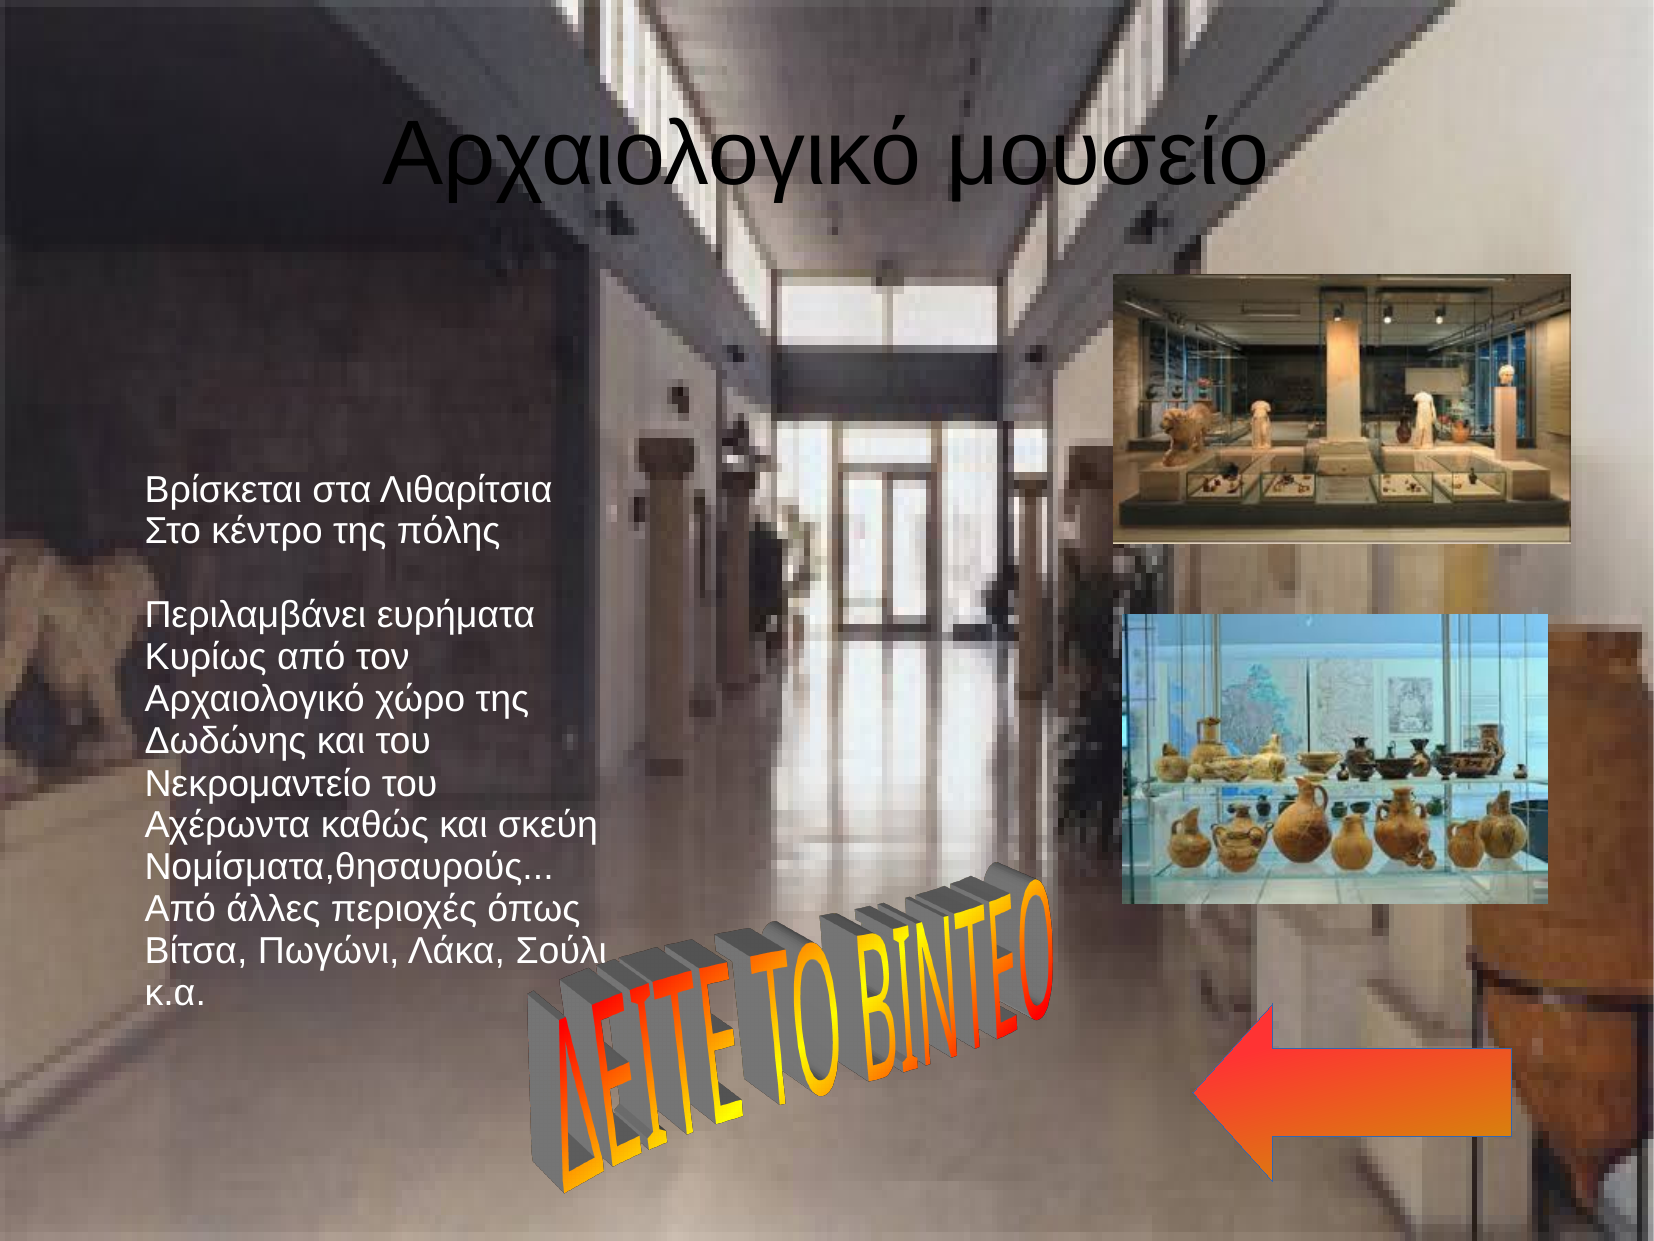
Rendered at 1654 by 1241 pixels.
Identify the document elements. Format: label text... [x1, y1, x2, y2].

title Αρχαιολογικό μουσείο [82, 49, 1571, 257]
text_box Βρίσκεται στα Λιθαρίτσια Στο κέντρο της πόλης Περιλαμβάνει ευρήματα Κυρίως από τον Αρχαιολογικό χώρο της Δωδώνης και του Νεκρομαντείο του Αχέρωντα καθώς και σκεύη Νομίσματα,θησαυρούς... Από άλλες περιοχές όπως Βίτσα, Πωγώνι, Λάκα, Σούλι κ.α. [129, 460, 815, 1022]
picture [0, 0, 1654, 1241]
text_box [1192, 1003, 1512, 1182]
